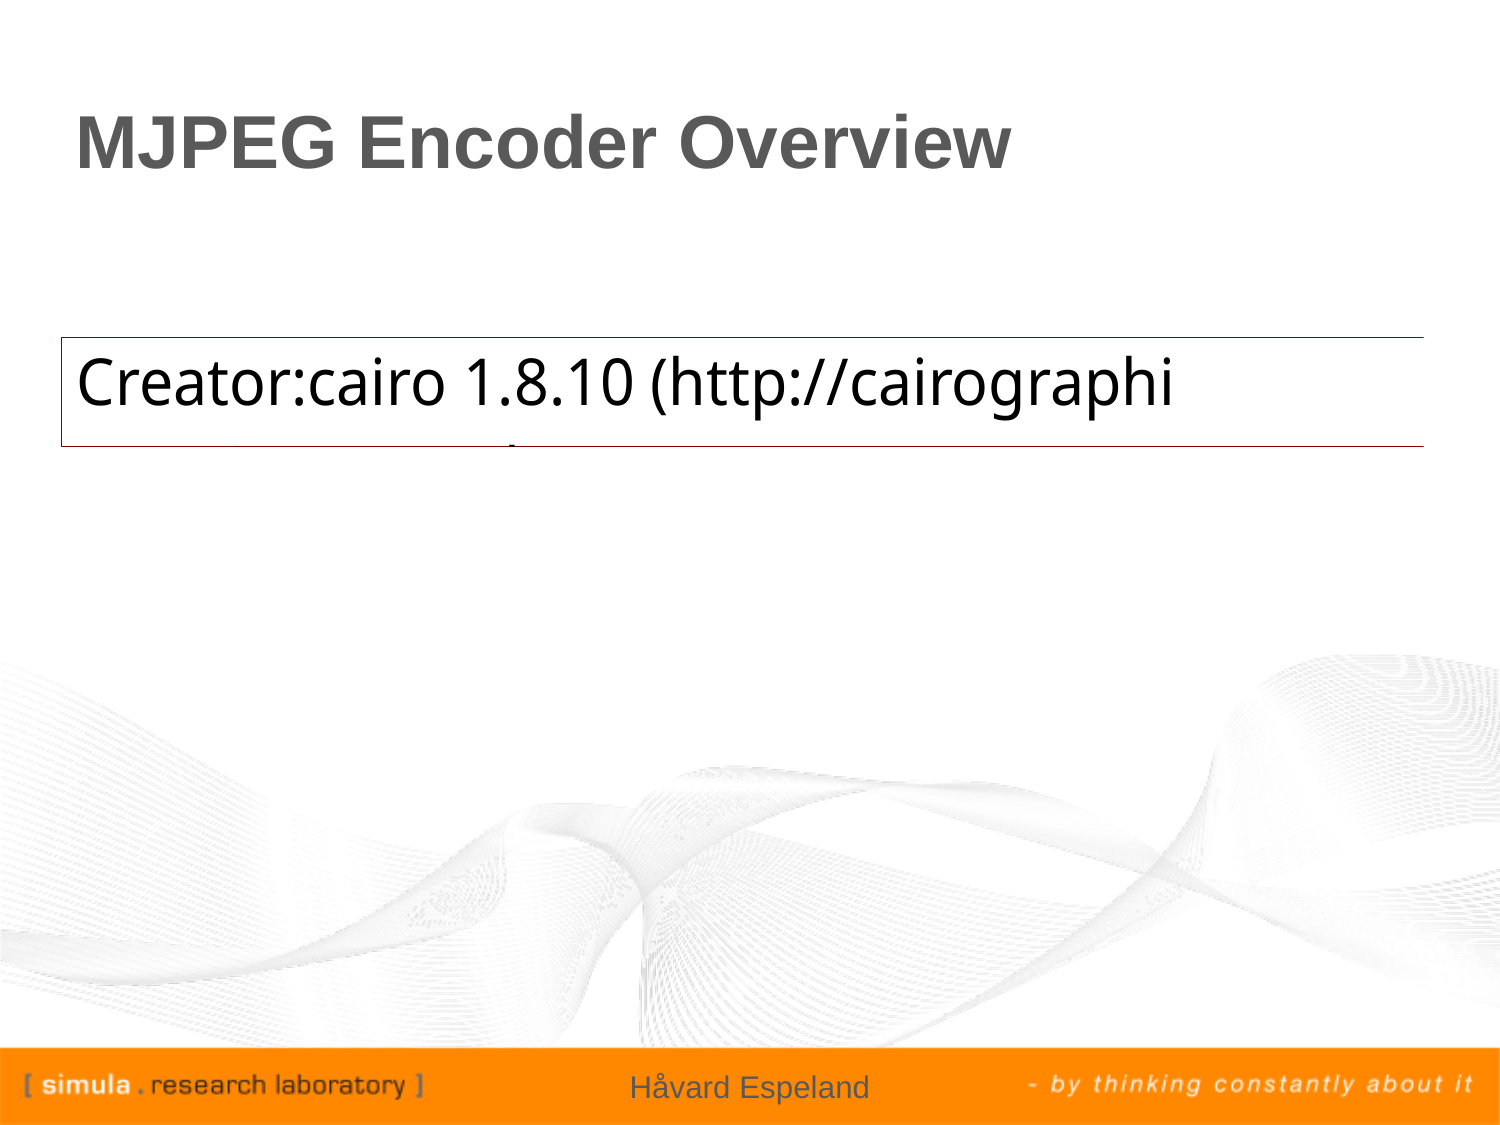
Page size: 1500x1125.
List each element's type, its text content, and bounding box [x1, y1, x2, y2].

picture [0, 654, 1500, 1125]
title MJPEG Encoder Overview [75, 44, 1425, 233]
picture [57, 333, 1424, 447]
